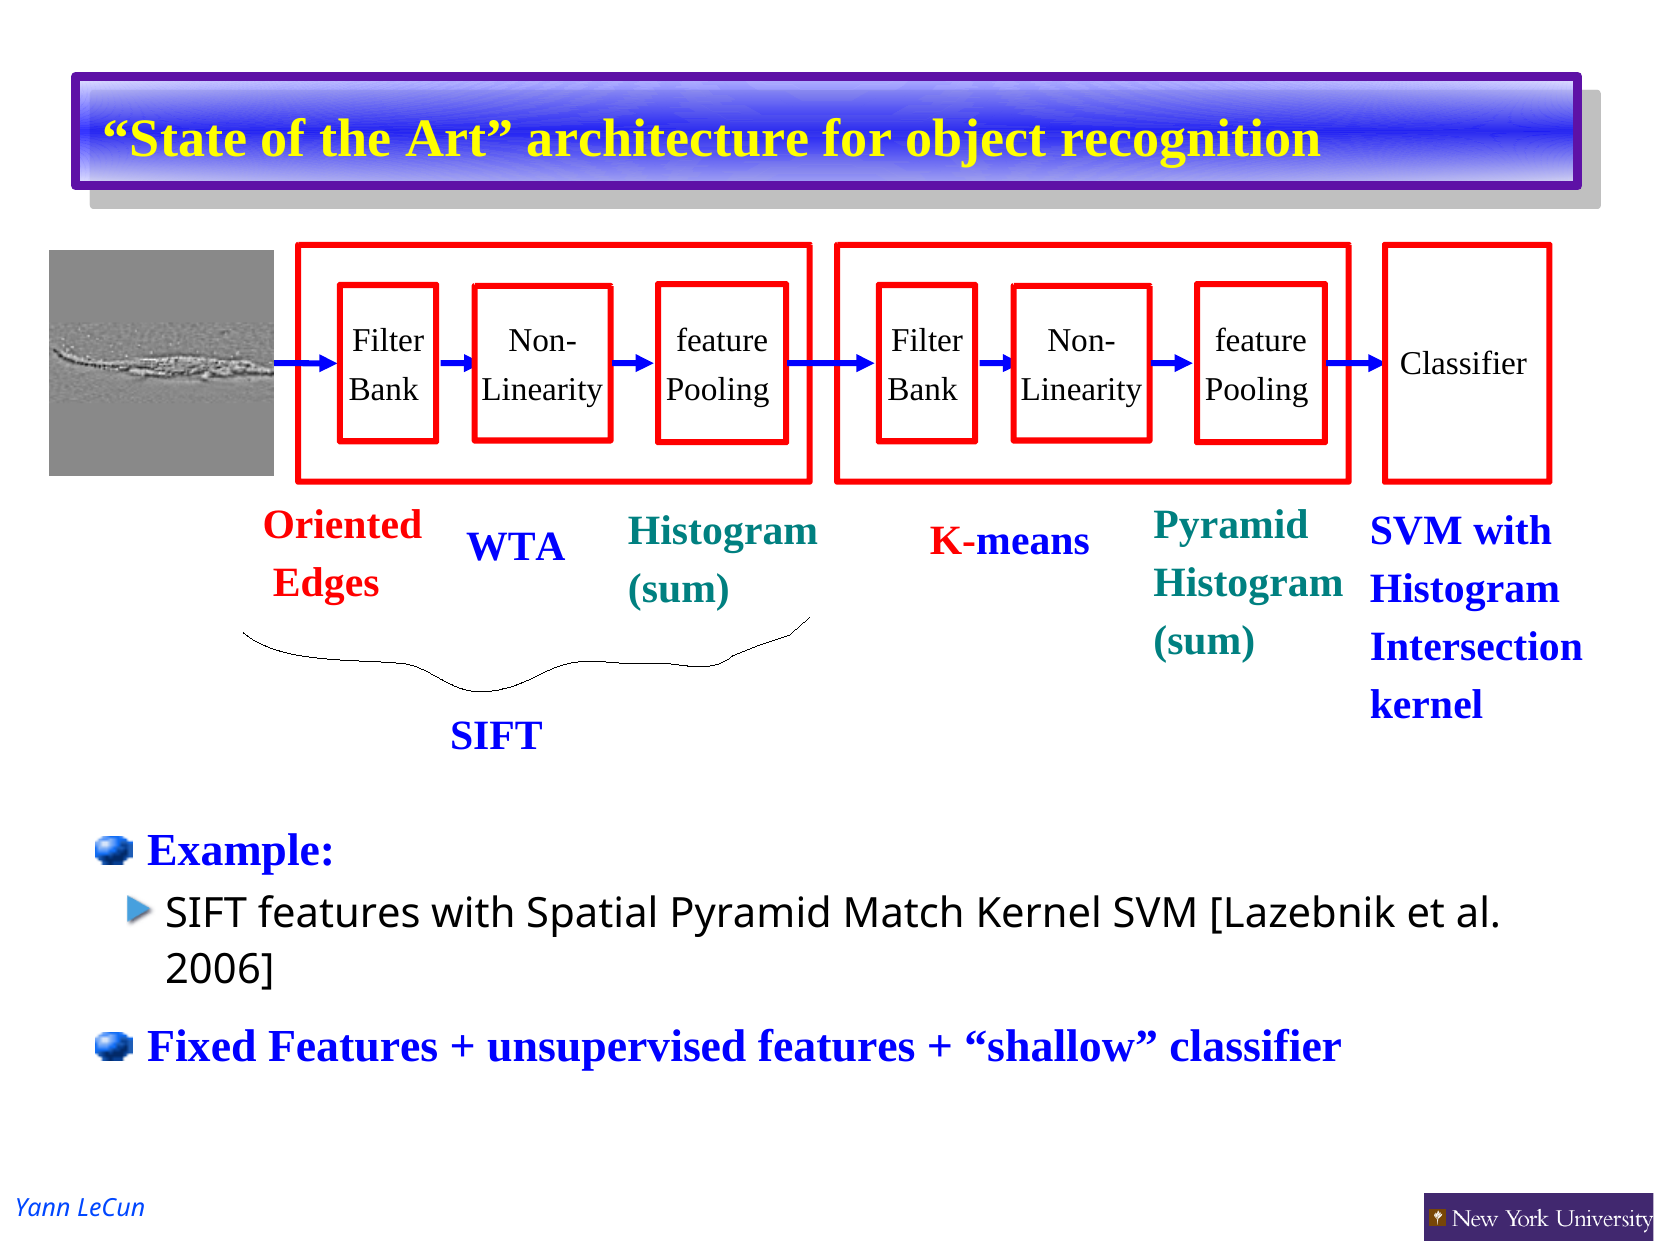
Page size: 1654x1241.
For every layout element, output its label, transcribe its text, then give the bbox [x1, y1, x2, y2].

text_box Pyramid Histogram (sum) [1153, 501, 1345, 689]
text_box Non- Linearity [474, 285, 611, 441]
text_box SVM with Histogram Intersection kernel [1369, 507, 1584, 761]
text_box WTA [466, 522, 601, 598]
text_box Histogram (sum) [627, 507, 819, 629]
list Example: SIFT features with Spatial Pyramid Match Kernel SVM [Lazebnik et al. 2006] Fixed Features + unsupervised features + “shallow” classifier [95, 825, 1538, 1201]
text_box Non- Linearity [1013, 285, 1150, 441]
title “State of the Art” architecture for object recognition [75, 76, 1578, 186]
picture [49, 250, 274, 476]
text_box feature Pooling [1197, 284, 1325, 443]
text_box Filter Bank [878, 285, 976, 442]
picture [1424, 1193, 1654, 1241]
text_box SIFT [450, 712, 604, 788]
text_box Filter Bank [339, 285, 437, 442]
text_box Oriented Edges [262, 501, 423, 638]
text_box Classifier [1385, 244, 1550, 482]
text_box feature Pooling [658, 284, 787, 443]
text_box K-means [929, 517, 1135, 593]
text_box [837, 244, 1349, 482]
text_box [298, 244, 810, 482]
